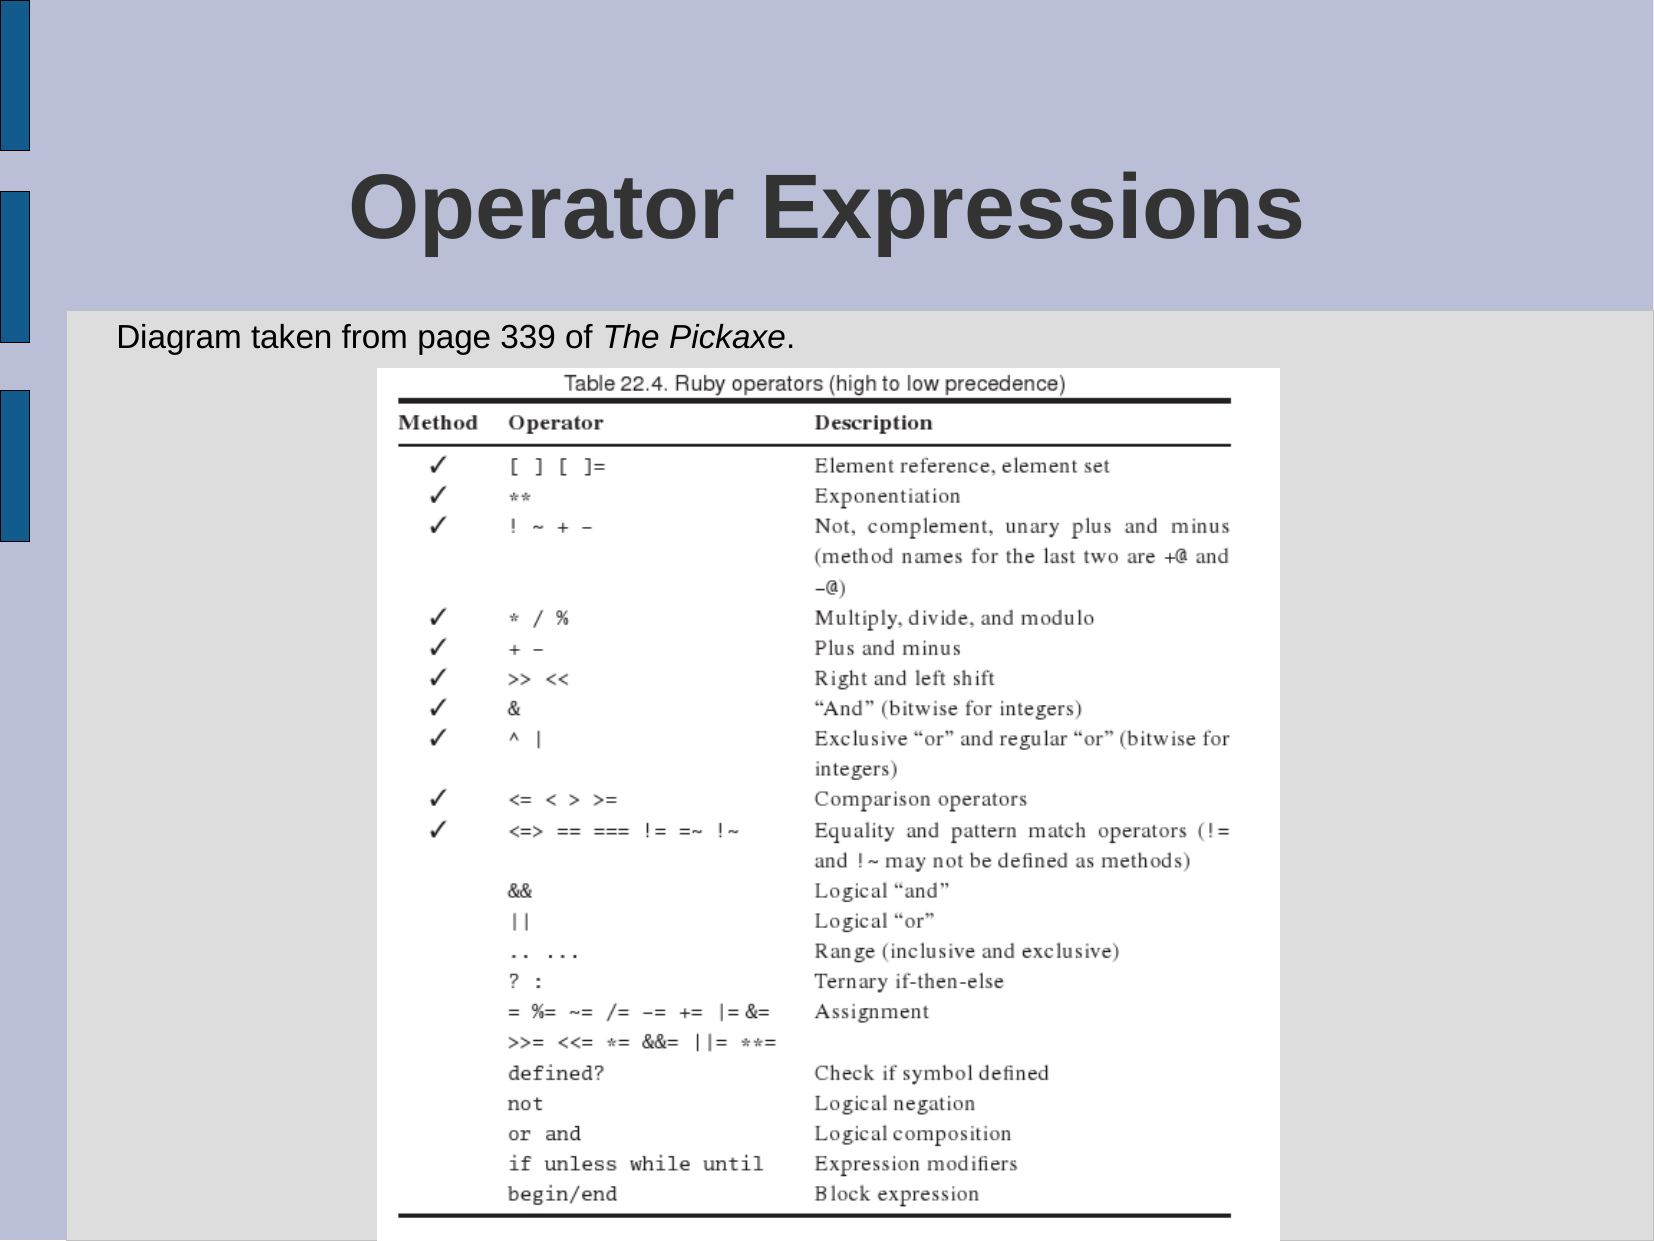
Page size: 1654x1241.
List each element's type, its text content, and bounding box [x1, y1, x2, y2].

list Diagram taken from page 339 of The Pickaxe. [116, 318, 1529, 1100]
title Operator Expressions [121, 102, 1534, 311]
picture [377, 368, 1280, 1241]
